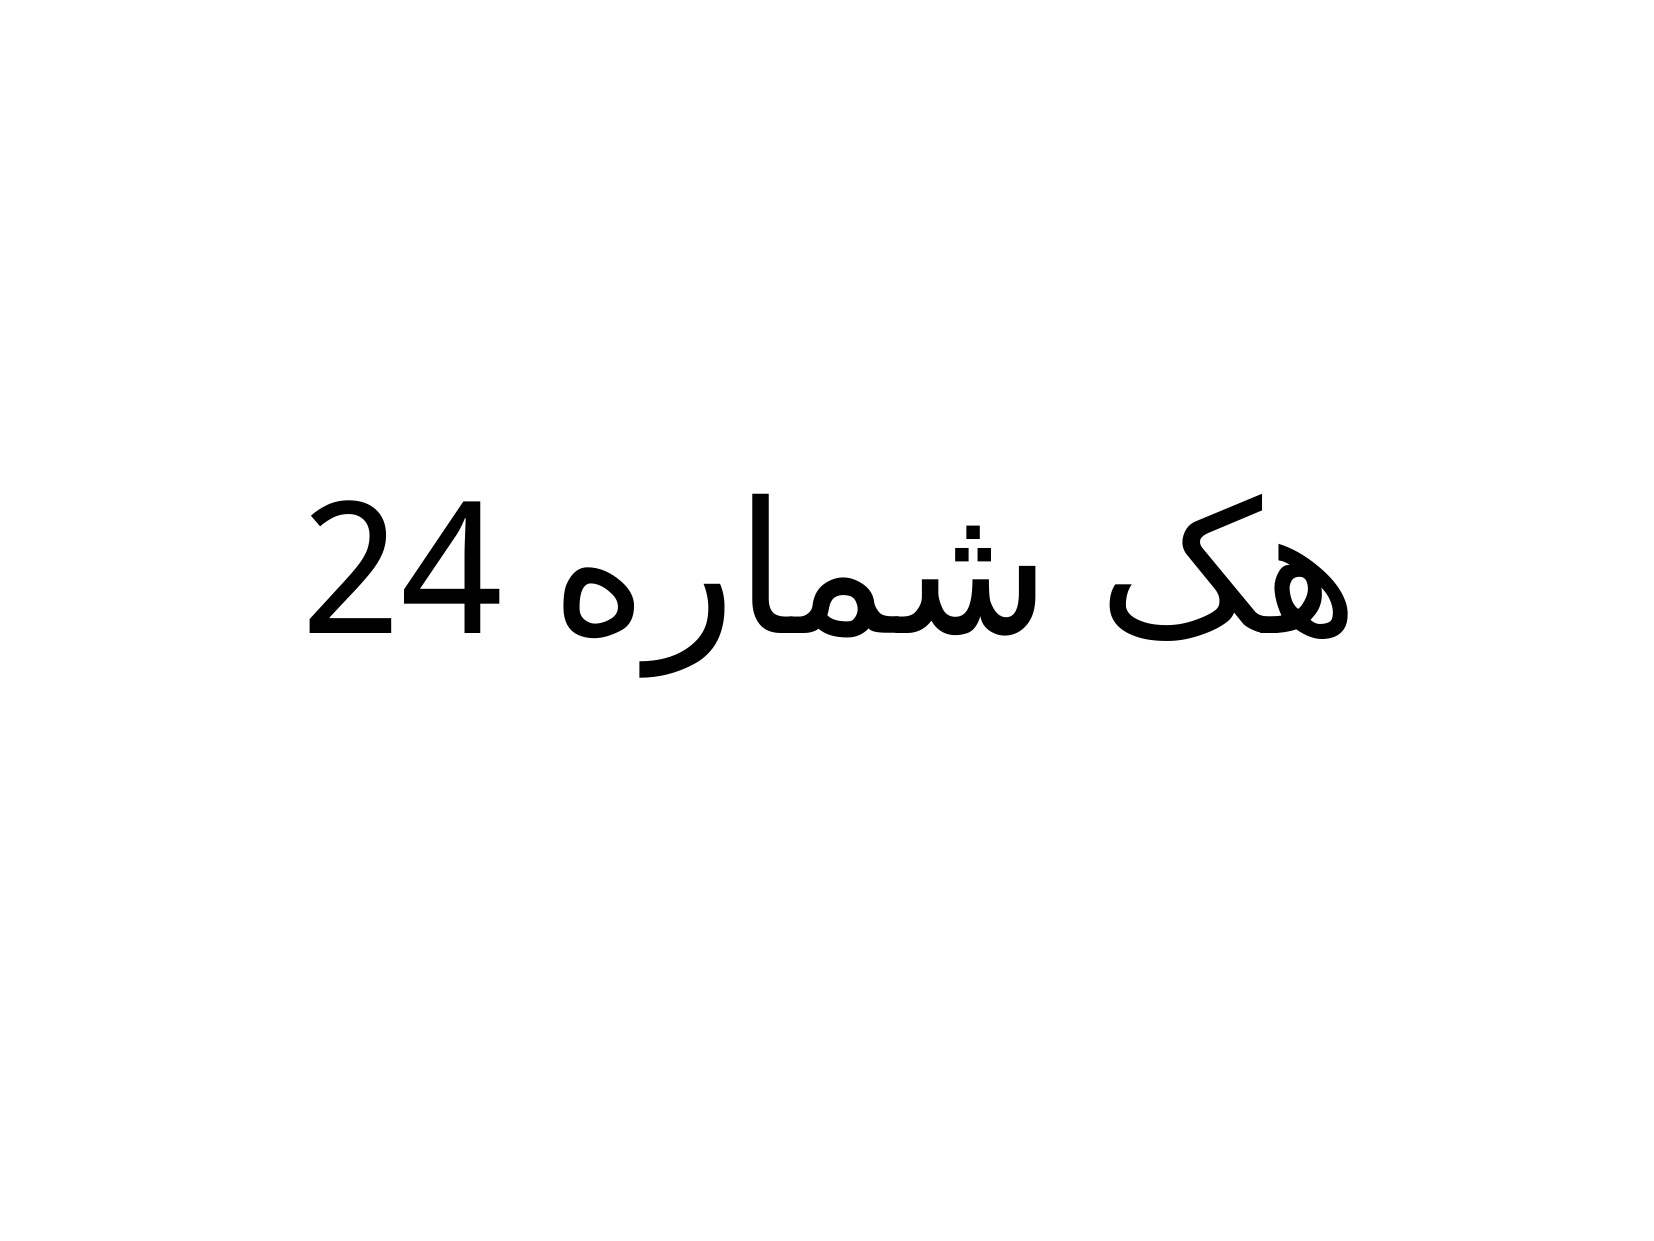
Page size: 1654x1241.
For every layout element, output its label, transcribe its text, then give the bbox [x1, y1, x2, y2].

title هک شماره 24 [86, 482, 1576, 695]
